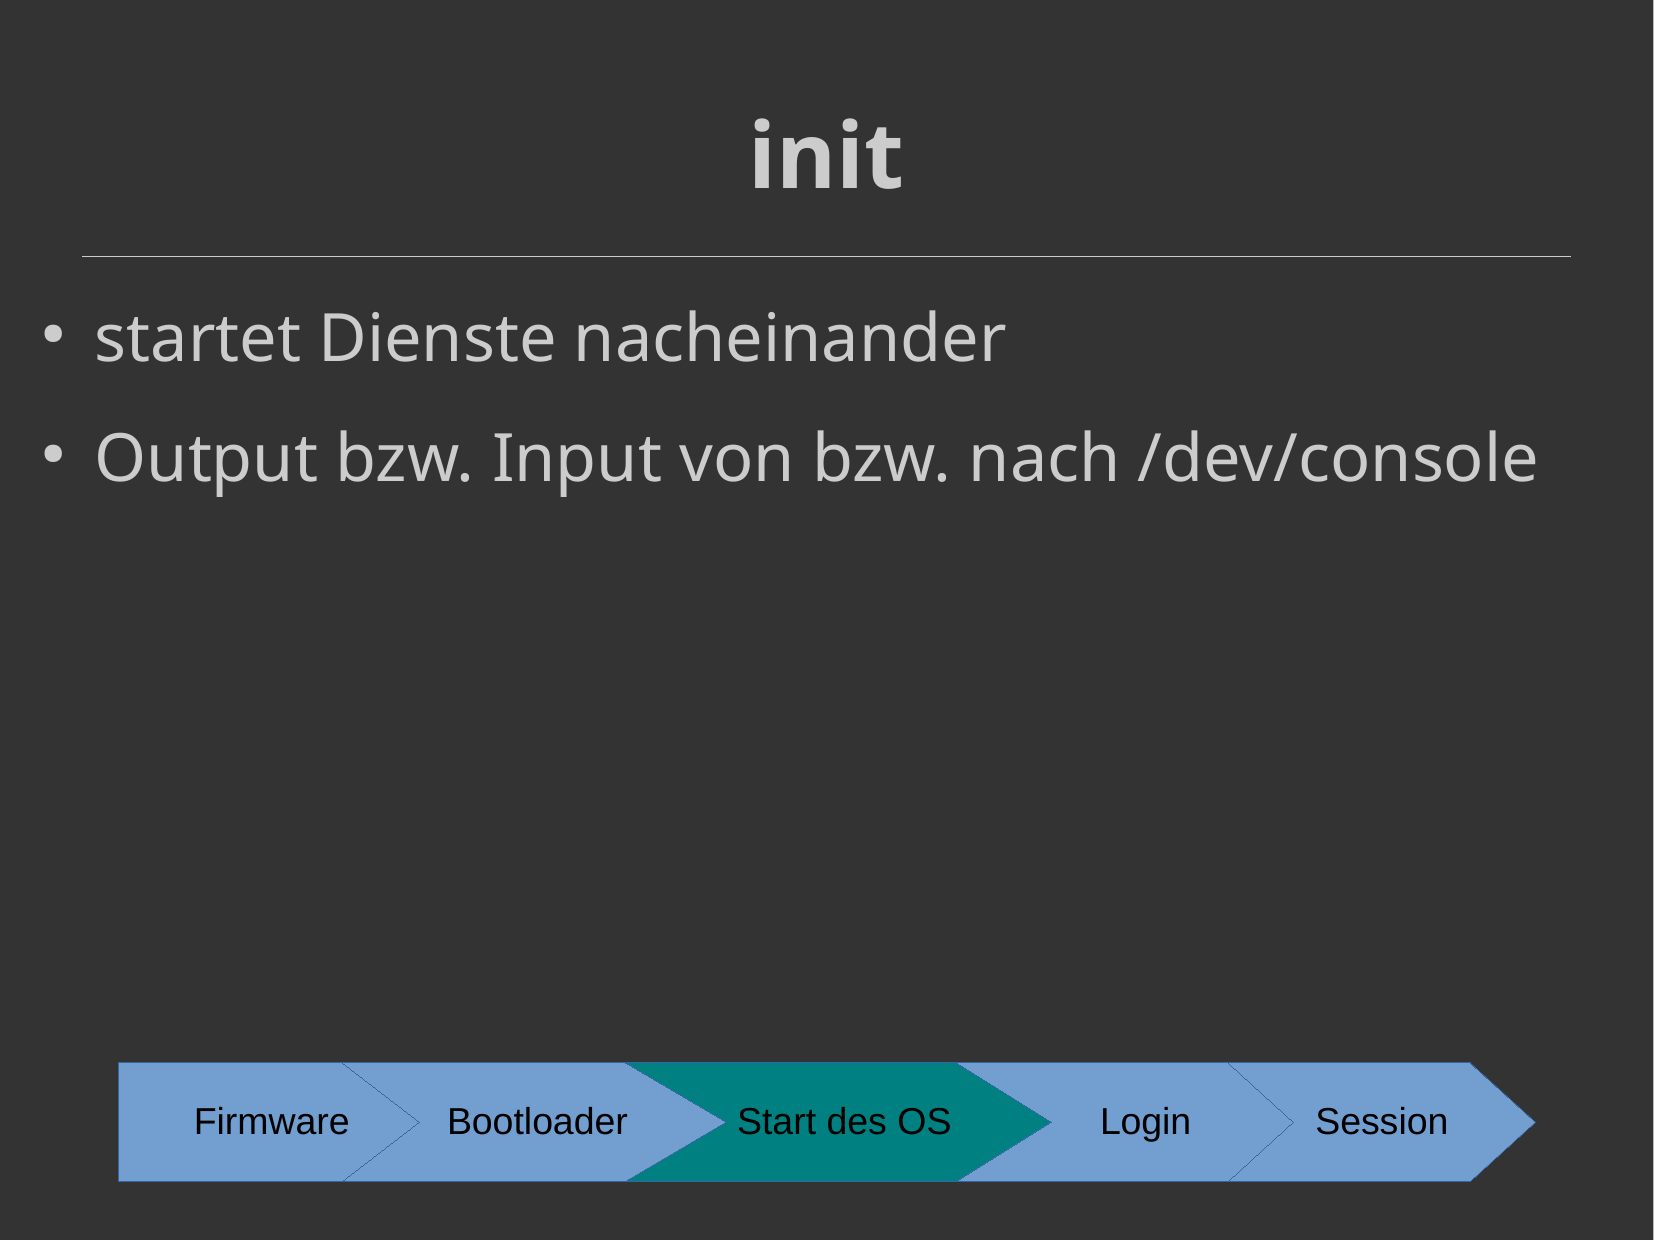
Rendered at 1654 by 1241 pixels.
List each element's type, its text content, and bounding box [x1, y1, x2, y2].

text_box Bootloader [342, 1062, 724, 1182]
text_box Login [956, 1062, 1292, 1182]
text_box Start des OS [625, 1062, 1049, 1182]
text_box Session [1228, 1062, 1536, 1182]
text_box Firmware [118, 1062, 418, 1182]
title init [82, 49, 1571, 257]
list startet Dienste nacheinander Output bzw. Input von bzw. nach /dev/console [23, 290, 1630, 1010]
